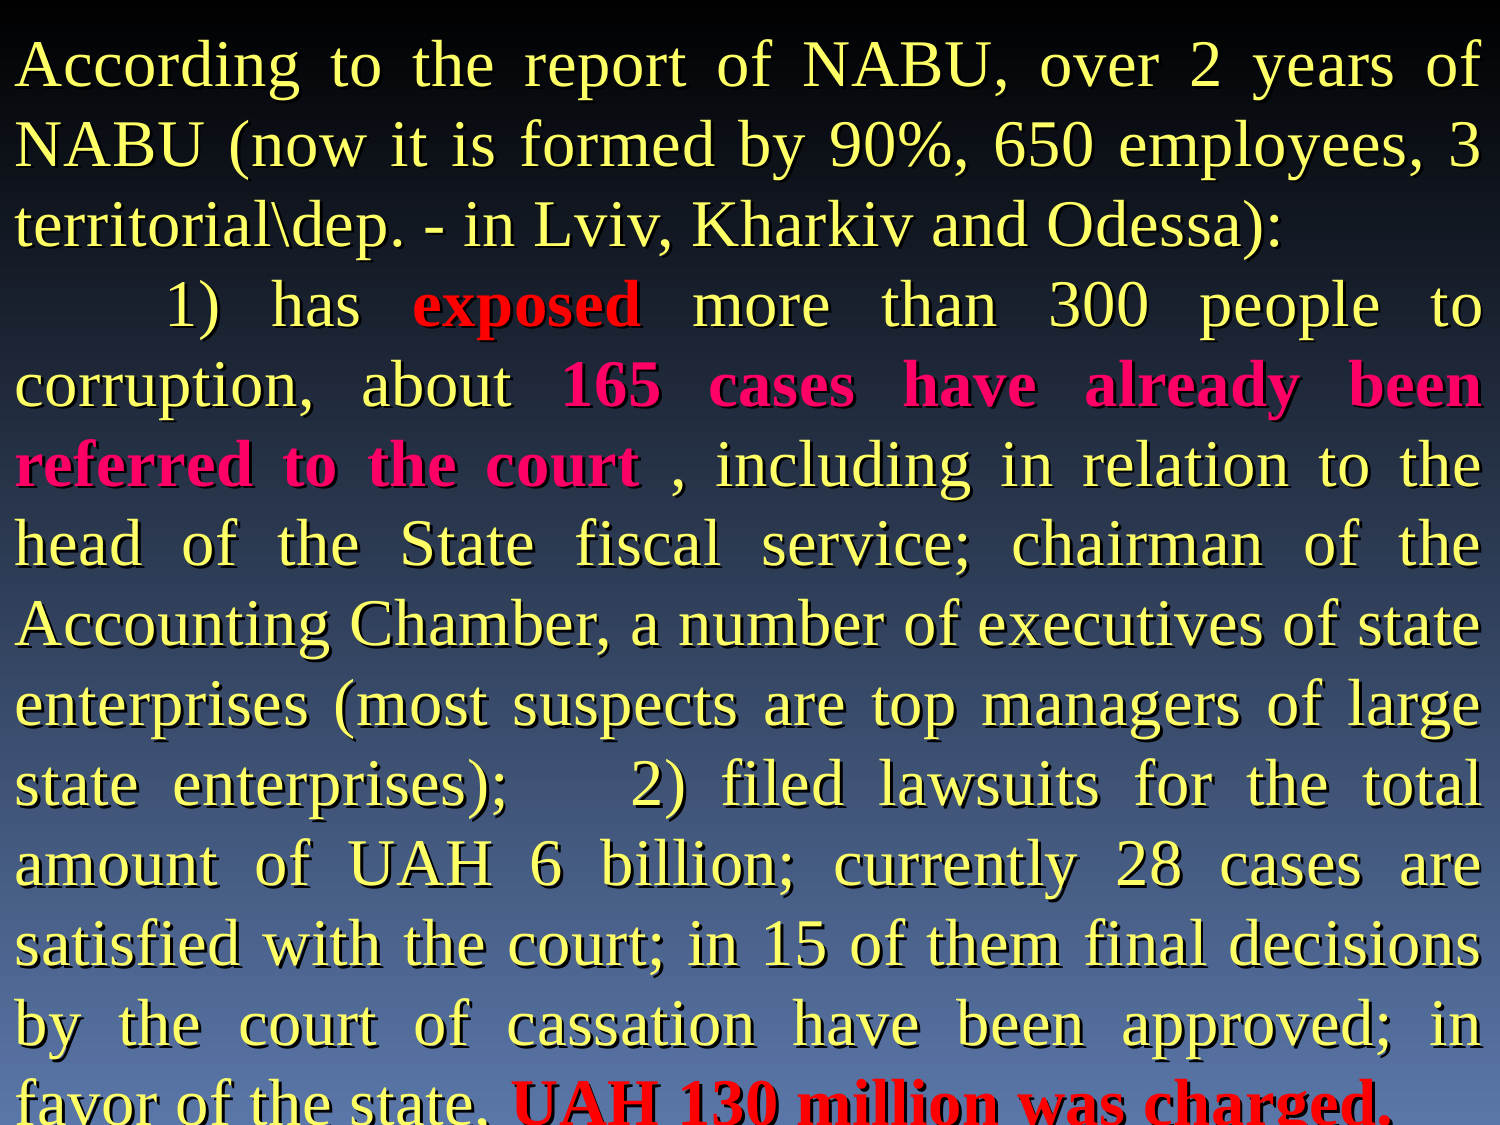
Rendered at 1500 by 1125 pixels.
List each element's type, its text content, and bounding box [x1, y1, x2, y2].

text_box According to the report of NABU, over 2 years of NABU (now it is formed by 90%, 650 employees, 3 territorial\dep. - in Lviv, Kharkiv and Odessa): 1) has exposed more than 300 people to corruption, about 165 cases have already been referred to the court , including in relation to the head of the State fiscal service; chairman of the Accounting Chamber, a number of executives of state enterprises (most suspects are top managers of large state enterprises); 2) filed lawsuits for the total amount of UAH 6 billion; currently 28 cases are satisfied with the court; in 15 of them final decisions by the court of cassation have been approved; in favor of the state, UAH 130 million was charged. [0, 11, 1500, 1125]
